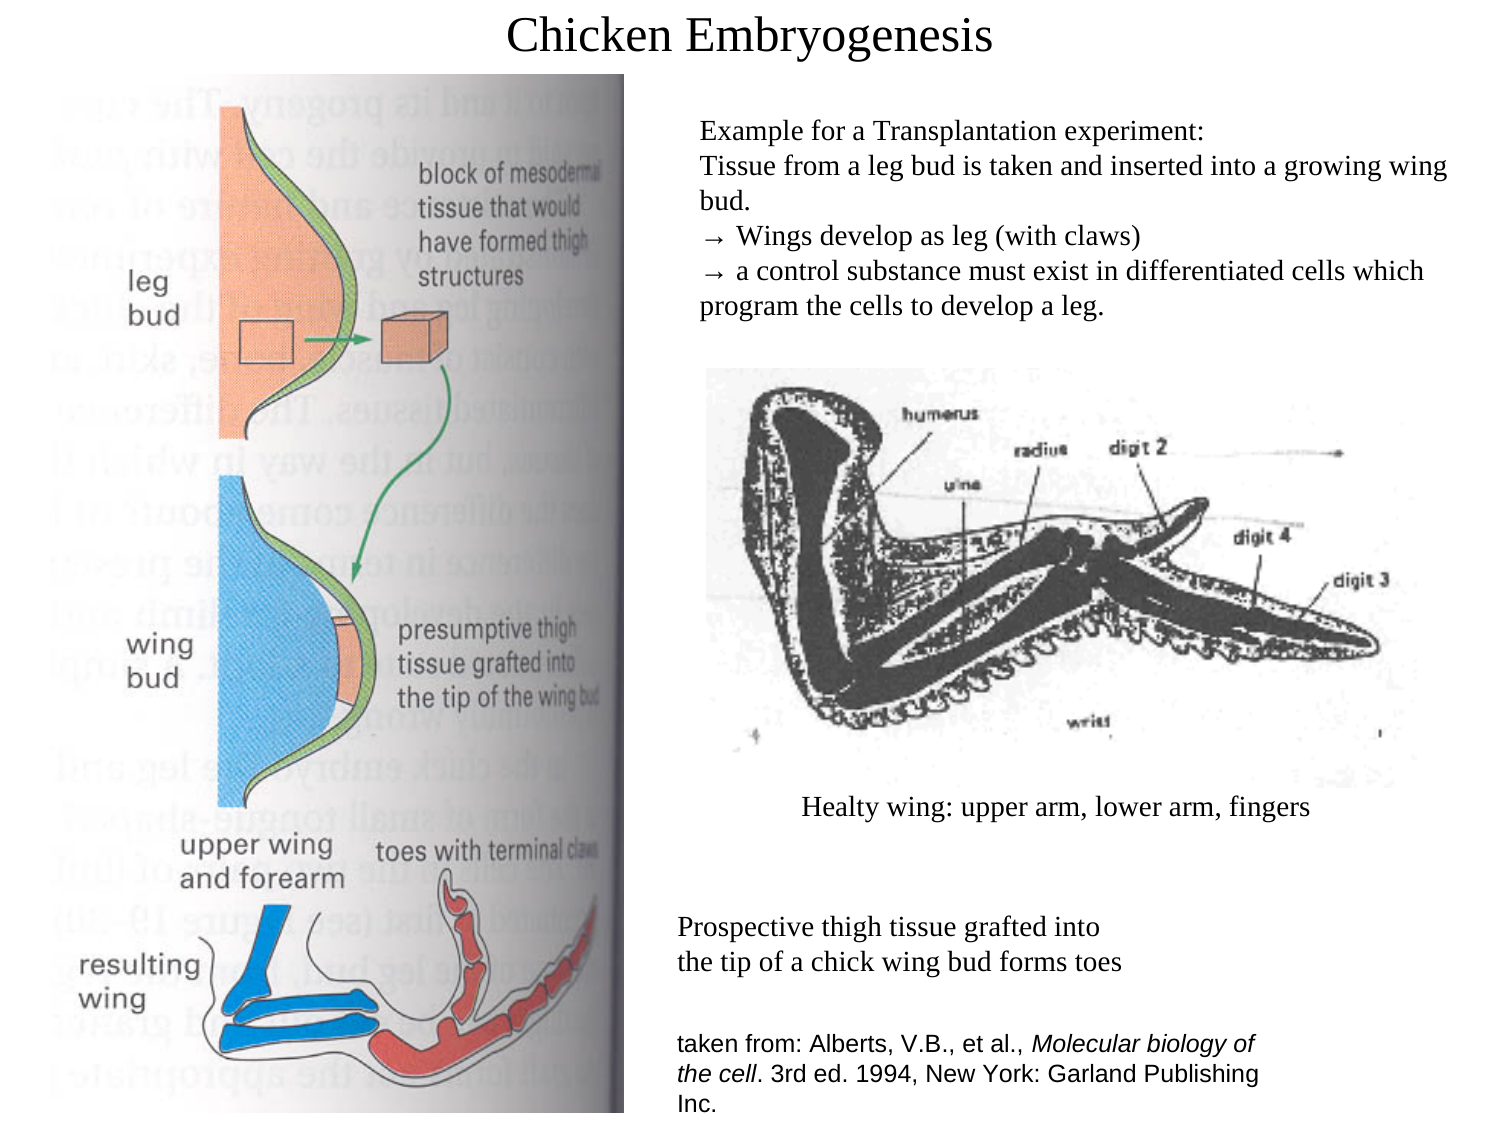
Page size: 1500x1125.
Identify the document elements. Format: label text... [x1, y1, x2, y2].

picture [706, 368, 1417, 788]
picture [50, 74, 624, 1113]
title Chicken Embryogenesis [112, 0, 1388, 70]
text_box Example for a Transplantation experiment: Tissue from a leg bud is taken and inserted into a growing wing bud. → Wings develop as leg (with claws) → a control substance must exist in differentiated cells which program the cells to develop a leg. [684, 103, 1476, 364]
text_box Healty wing: upper arm, lower arm, fingers [786, 788, 1326, 830]
text_box Prospective thigh tissue grafted into the tip of a chick wing bud forms toes [662, 899, 1141, 986]
text_box taken from: Alberts, V.B., et al., Molecular biology of the cell. 3rd ed. 1994, New York: Garland Publishing Inc. [662, 1020, 1300, 1125]
